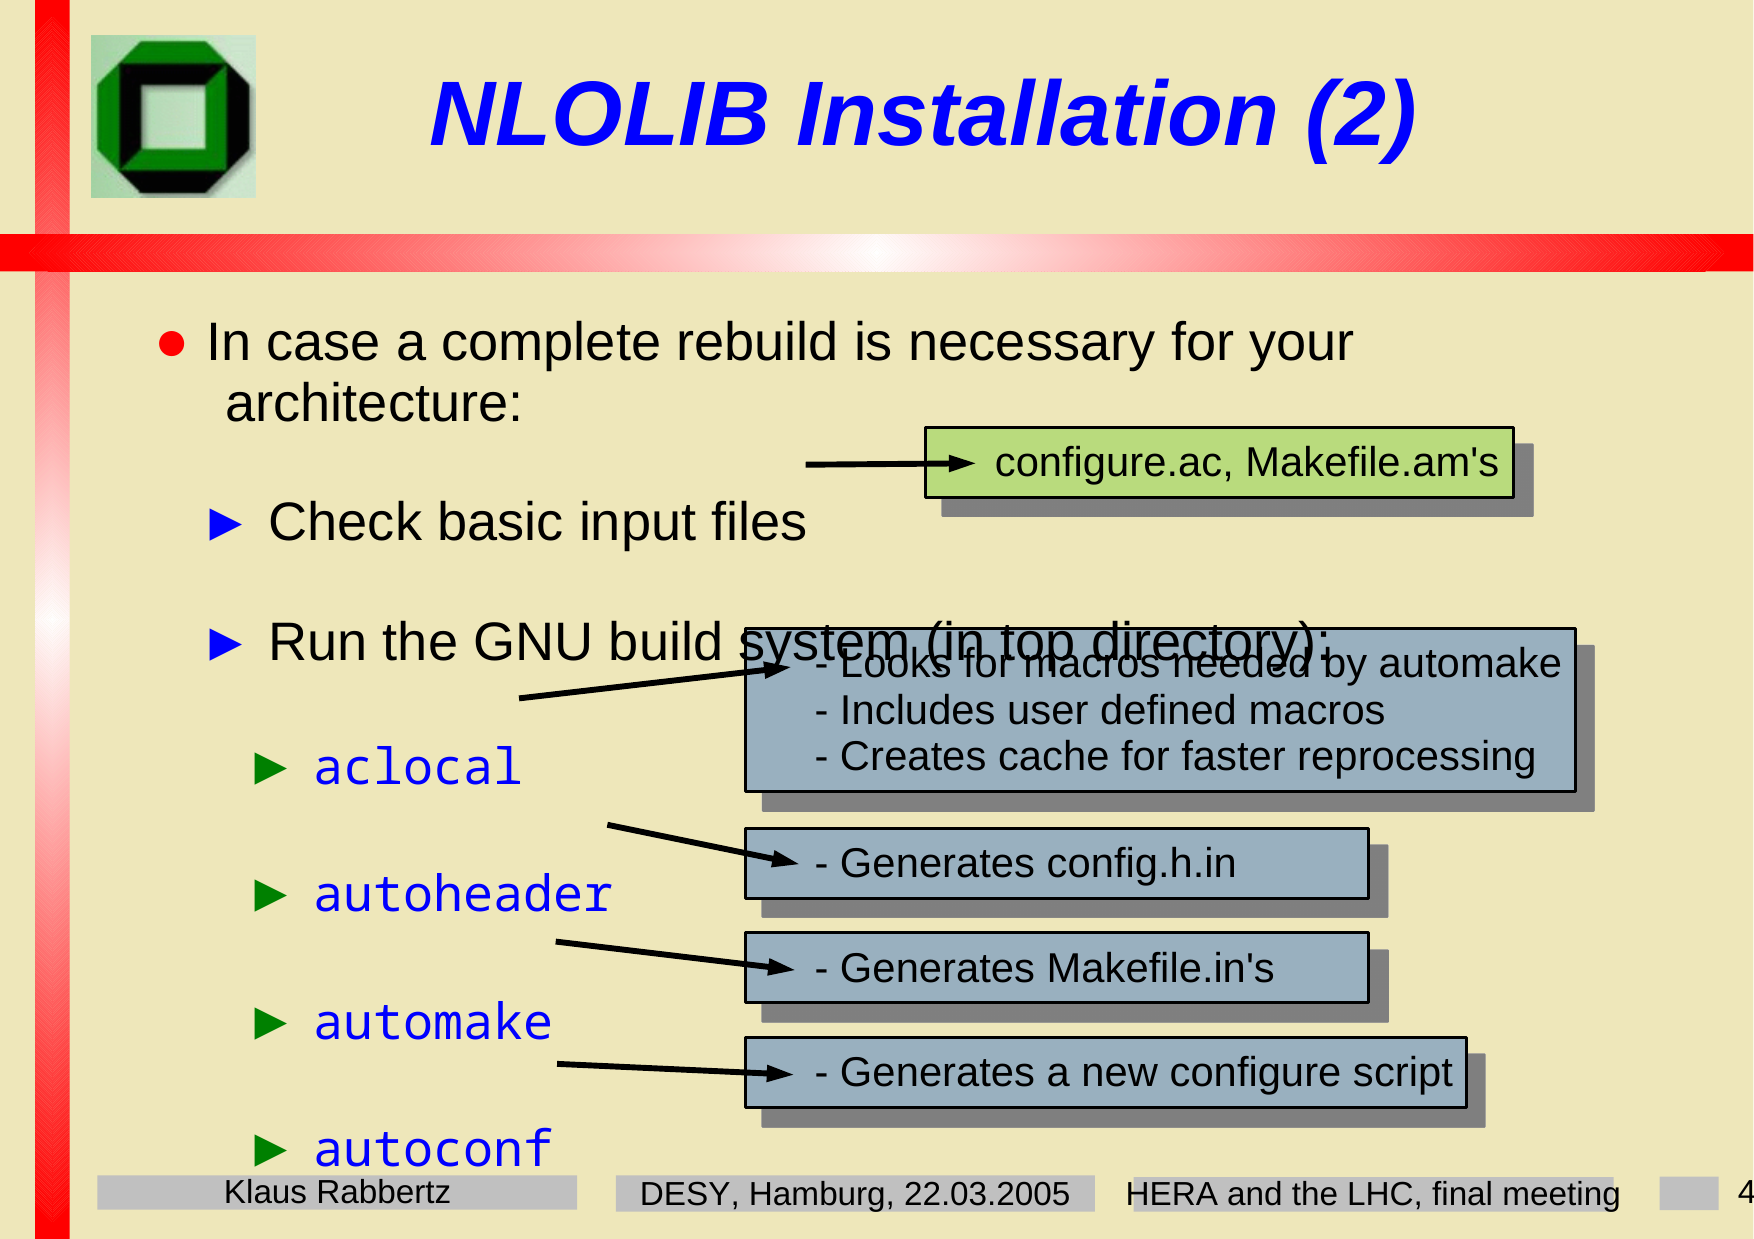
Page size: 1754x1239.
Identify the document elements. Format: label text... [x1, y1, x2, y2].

text_box - Generates a new configure script [745, 1037, 1467, 1108]
title NLOLIB Installation (2) [282, 10, 1566, 217]
picture [91, 35, 256, 198]
text_box configure.ac, Makefile.am's [925, 427, 1514, 498]
list ● In case a complete rebuild is necessary for your architecture: ► Check basic input files ► Run the GNU build system (in top directory): ► aclocal ► autoheader ► automake ► autoconf [142, 307, 1666, 1151]
